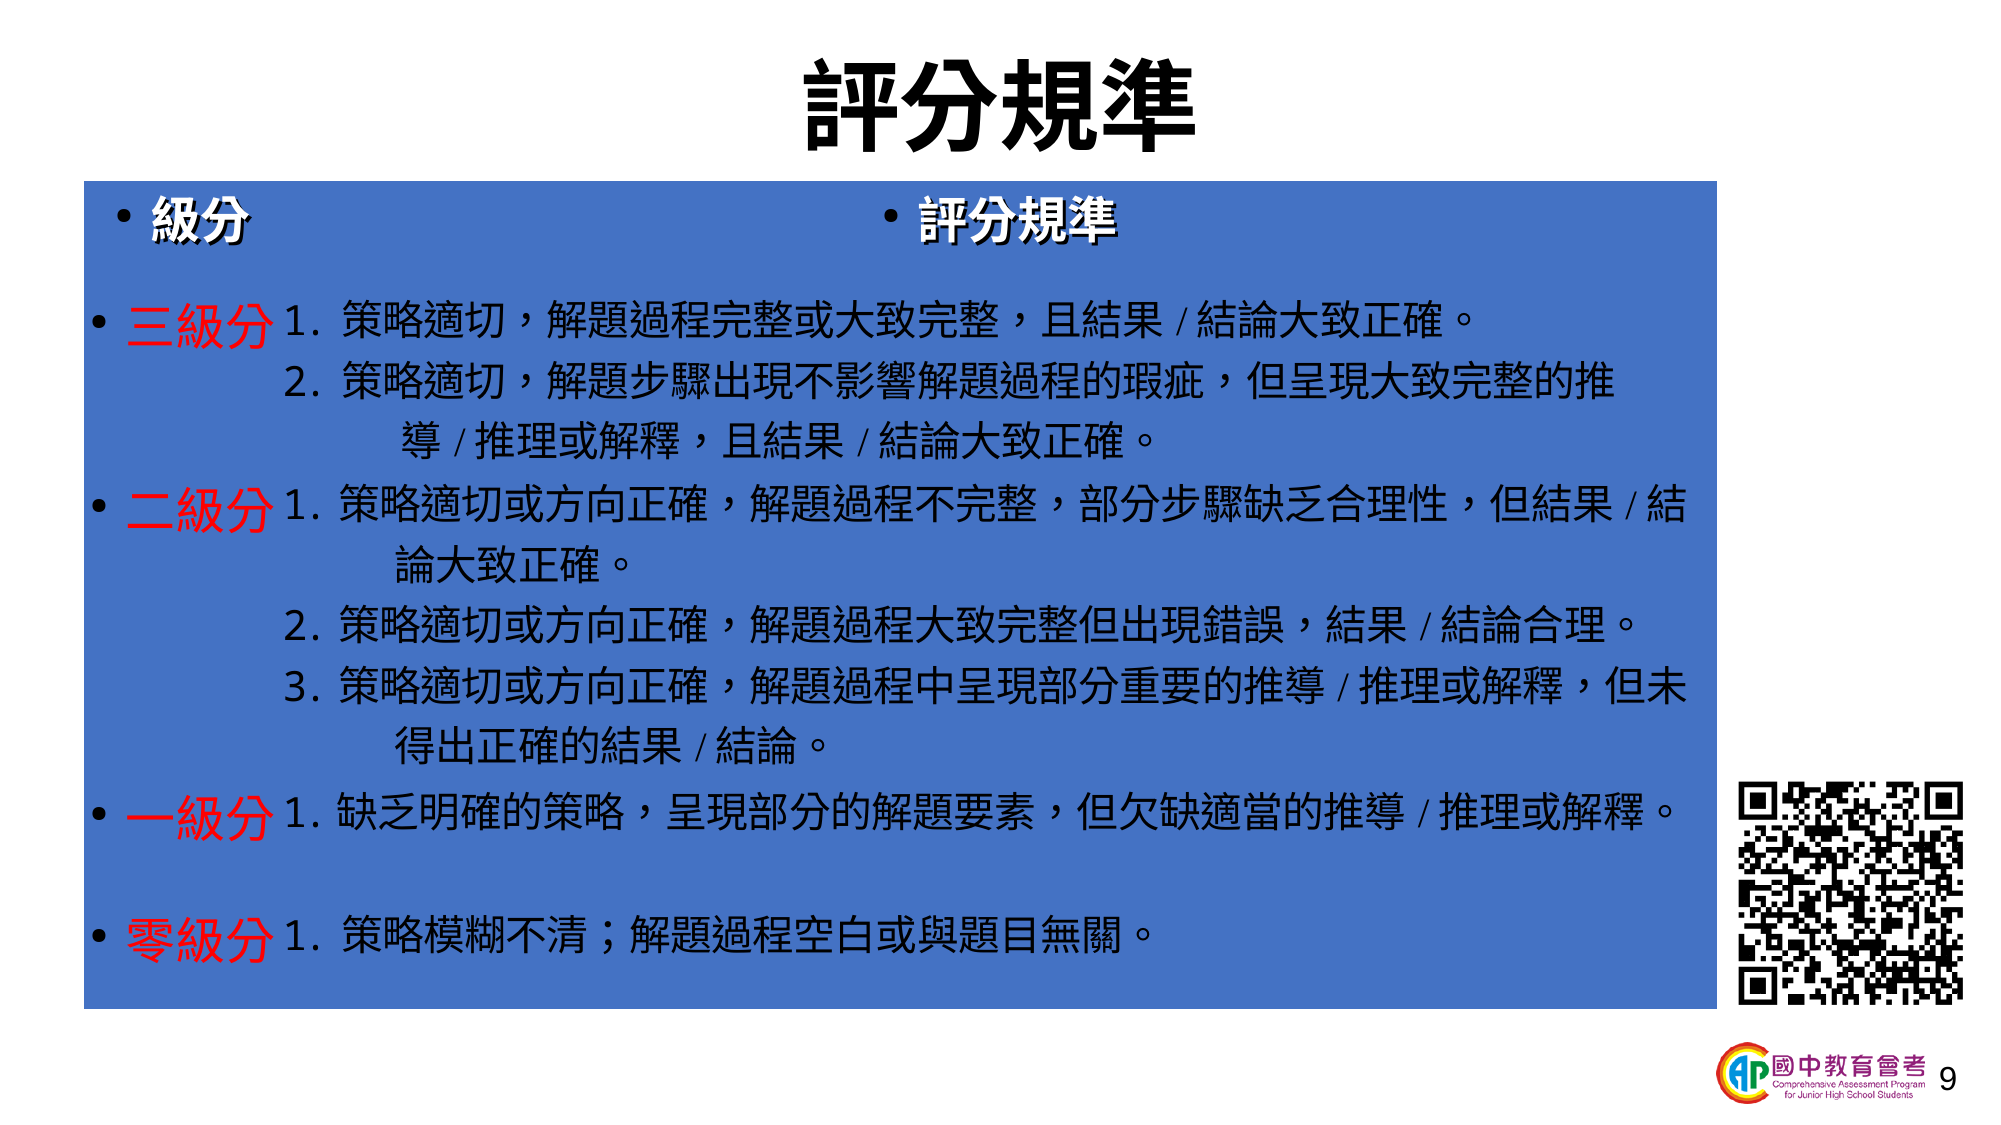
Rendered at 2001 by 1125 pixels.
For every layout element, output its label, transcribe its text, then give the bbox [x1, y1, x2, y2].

table_cell 一級分 [84, 779, 282, 901]
table_cell 零級分 [84, 901, 282, 1009]
table_header 級分 [84, 181, 282, 287]
table_cell 策略適切或方向正確，解題過程不完整，部分步驟缺乏合理性，但結果/結論大致正確。 策略適切或方向正確，解題過程大致完整但出現錯誤，結果/結論合理。 策略適切或方向正確，解題過程中呈現部分重要的推導/推理或解釋，但未得出正確的結果/結論。 [282, 471, 1717, 779]
title 評分規準 [137, 2, 1863, 220]
text_box [1923, 1047, 2000, 1108]
picture [1733, 776, 1968, 1010]
table_cell 策略適切，解題過程完整或大致完整，且結果/結論大致正確。 策略適切，解題步驟出現不影響解題過程的瑕疵，但呈現大致完整的推導/推理或解釋，且結果/結論大致正確。 [282, 287, 1717, 471]
table_header 評分規準 [282, 181, 1717, 287]
table_cell 策略模糊不清；解題過程空白或與題目無關。 [282, 901, 1717, 1009]
table_cell 缺乏明確的策略，呈現部分的解題要素，但欠缺適當的推導/推理或解釋。 [282, 779, 1717, 901]
table_cell 三級分 [84, 287, 282, 471]
table_cell 二級分 [84, 471, 282, 779]
